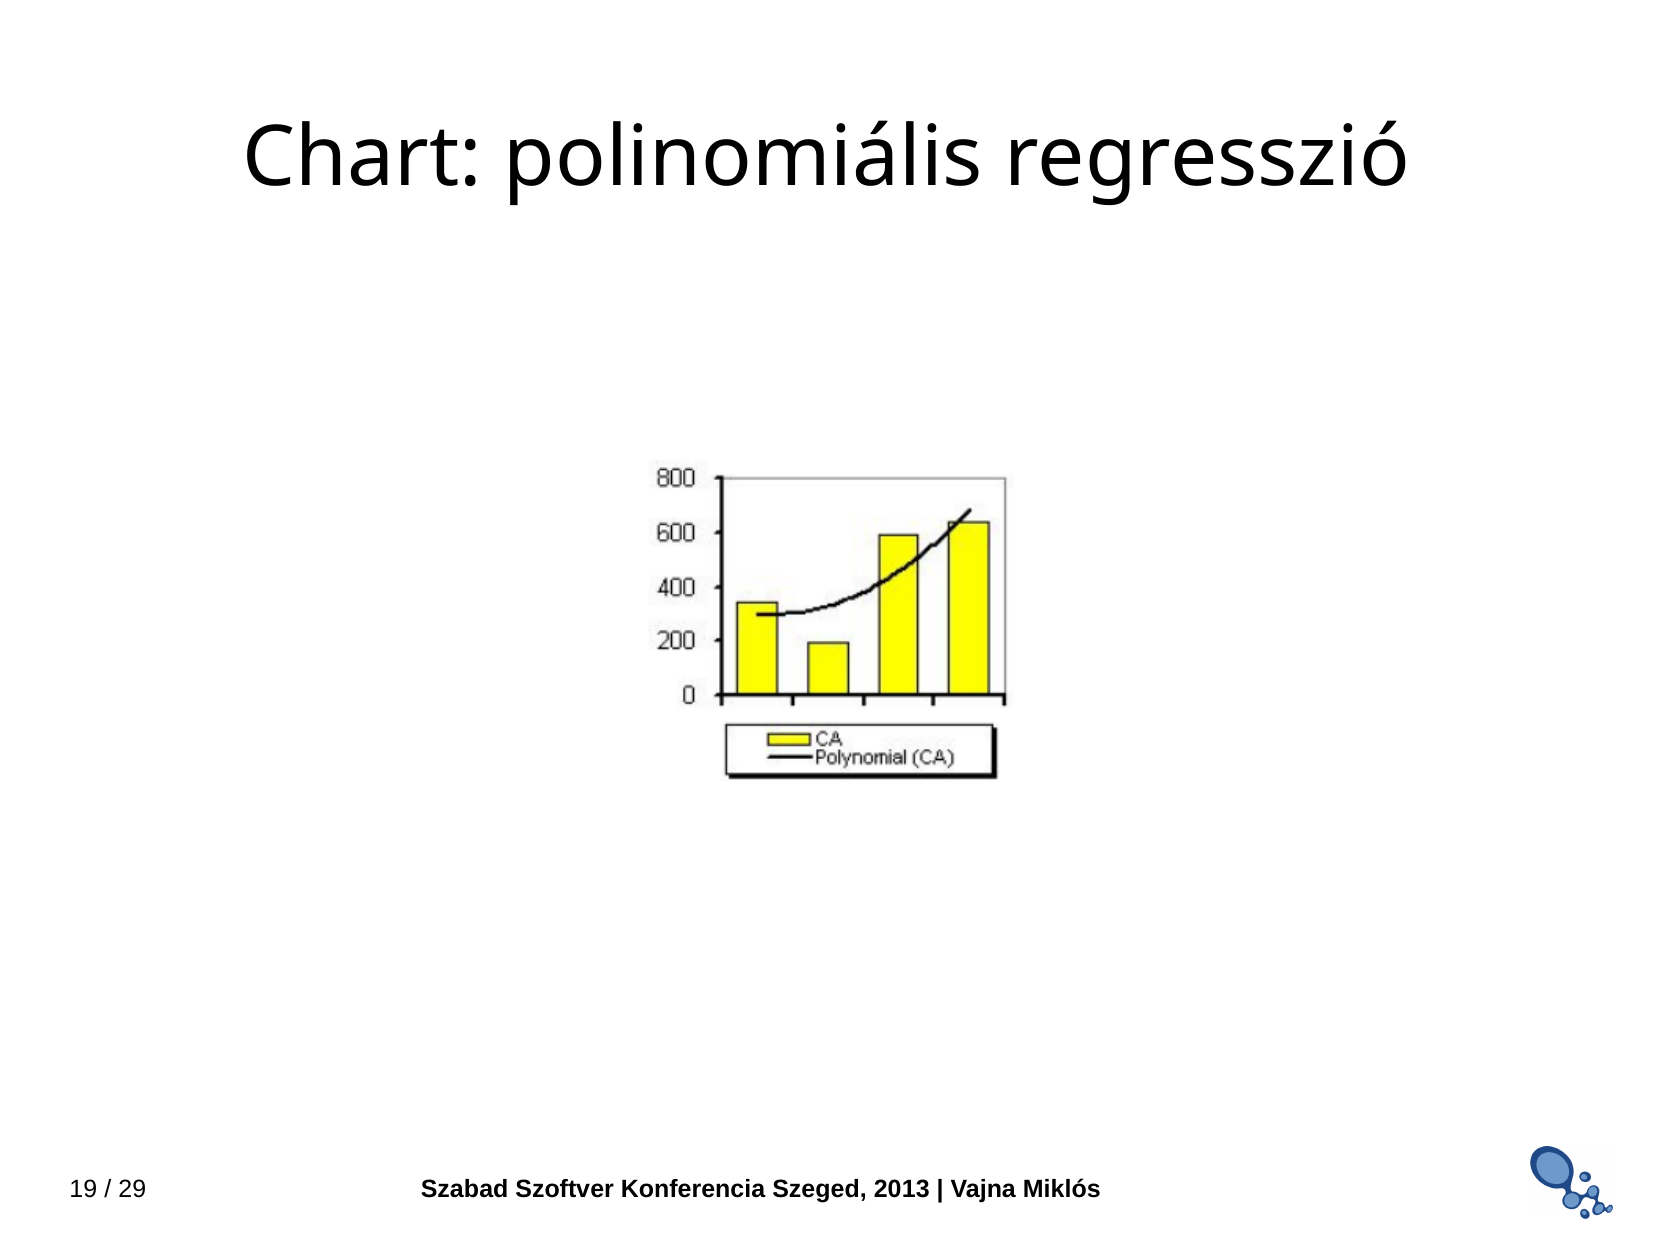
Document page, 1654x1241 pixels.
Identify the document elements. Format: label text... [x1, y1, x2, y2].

picture [635, 444, 1036, 806]
picture [1530, 1146, 1613, 1219]
title Chart: polinomiális regresszió [82, 49, 1571, 257]
